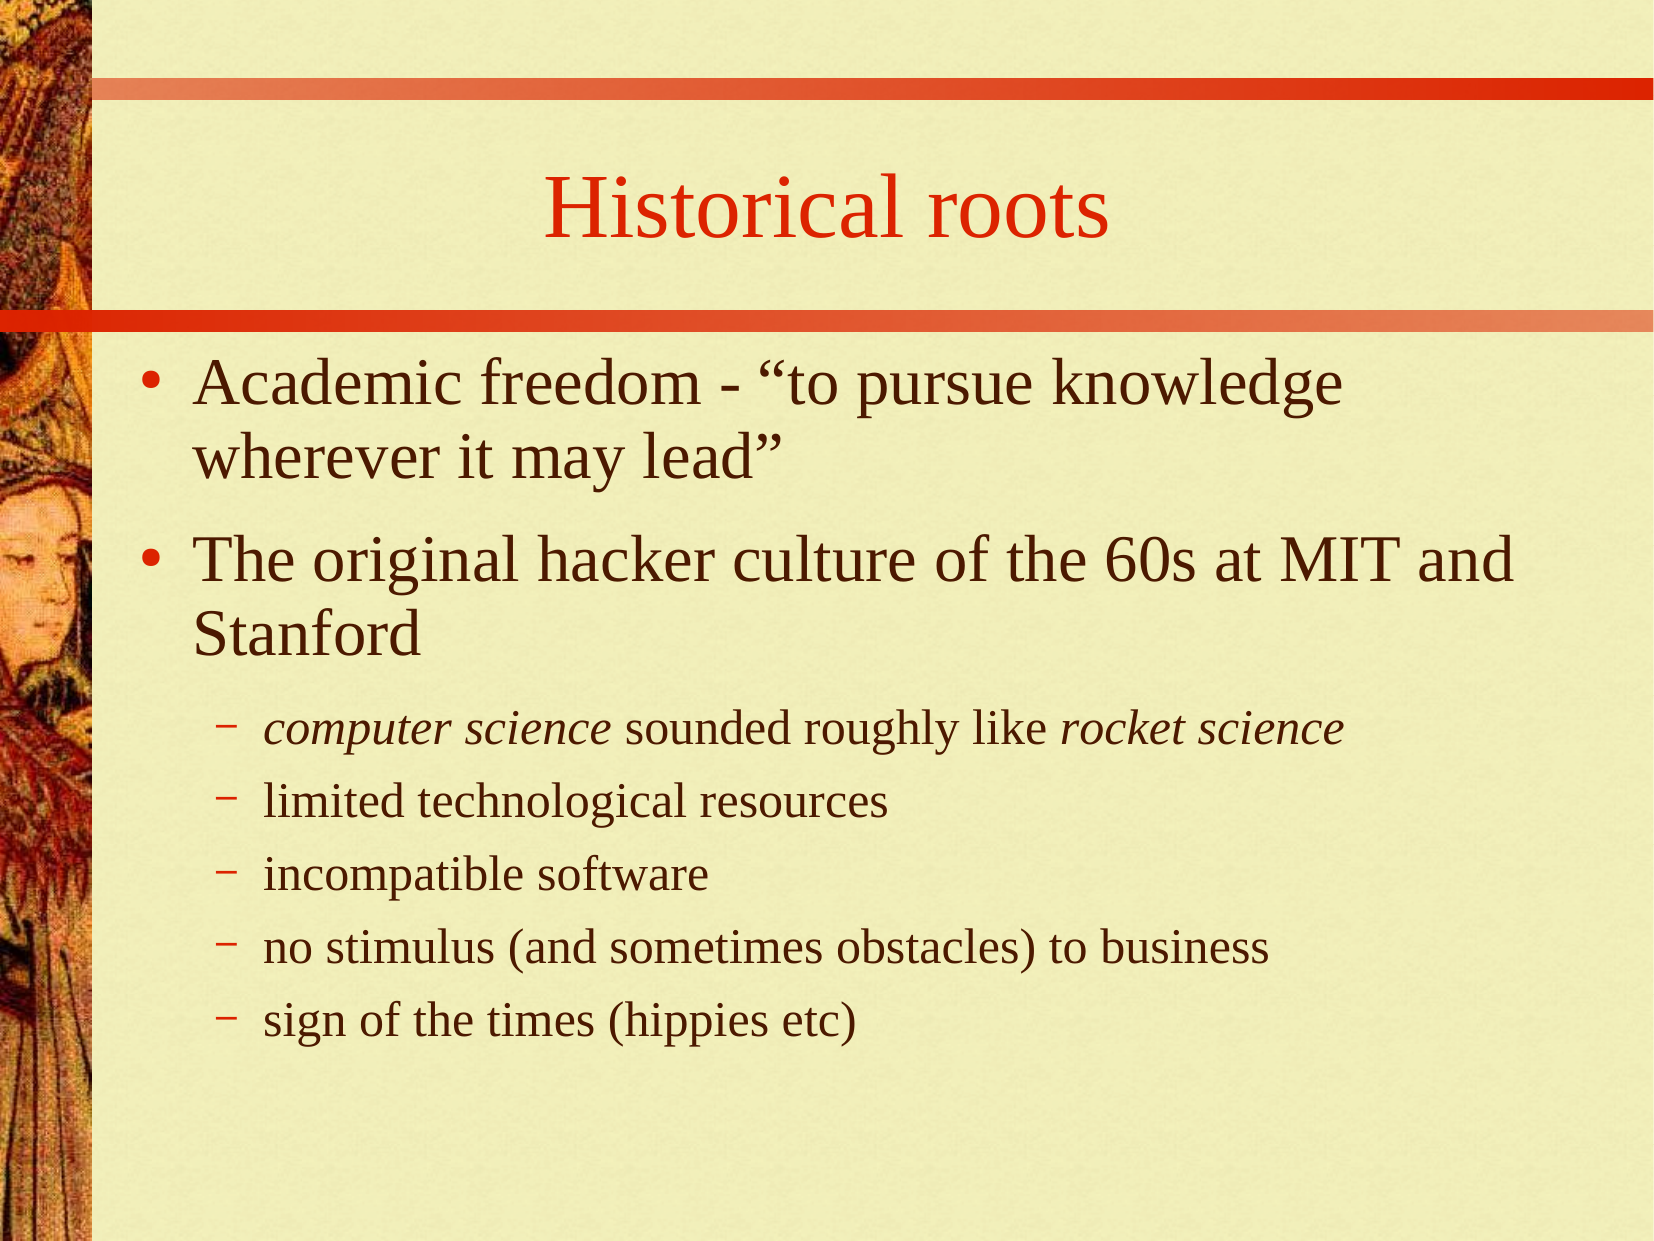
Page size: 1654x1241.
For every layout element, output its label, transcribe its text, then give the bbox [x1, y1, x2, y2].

title Historical roots [121, 102, 1534, 311]
picture [0, 0, 1654, 310]
list Academic freedom - “to pursue knowledge wherever it may lead” The original hacker culture of the 60s at MIT and Stanford computer science sounded roughly like rocket science limited technological resources incompatible software no stimulus (and sometimes obstacles) to business sign of the times (hippies etc) [121, 344, 1534, 1127]
picture [0, 332, 1654, 1241]
